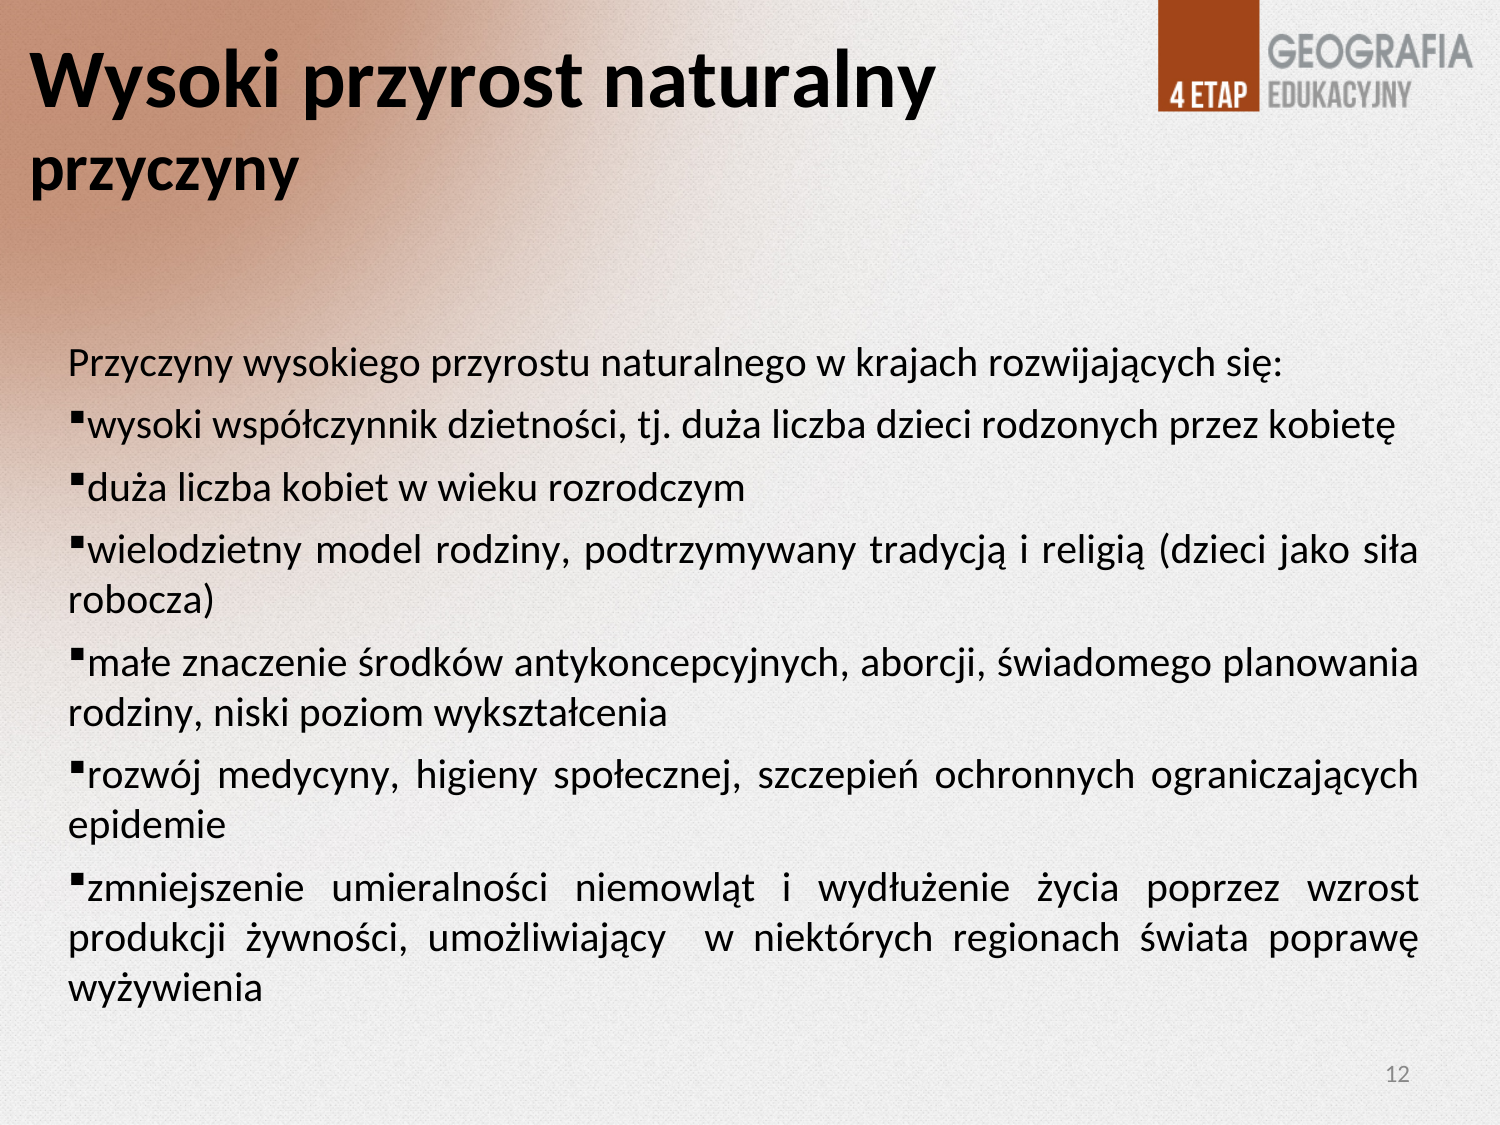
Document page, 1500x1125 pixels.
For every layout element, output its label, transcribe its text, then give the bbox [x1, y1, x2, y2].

text_box <numer> [1074, 1042, 1426, 1103]
picture [0, 0, 1500, 1125]
text_box Przyczyny wysokiego przyrostu naturalnego w krajach rozwijających się: wysoki współczynnik dzietności, tj. duża liczba dzieci rodzonych przez kobietę duża liczba kobiet w wieku rozrodczym wielodzietny model rodziny, podtrzymywany tradycją i religią (dzieci jako siła robocza) małe znaczenie środków antykoncepcyjnych, aborcji, świadomego planowania rodziny, niski poziom wykształcenia rozwój medycyny, higieny społecznej, szczepień ochronnych ograniczających epidemie zmniejszenie umieralności niemowląt i wydłużenie życia poprzez wzrost produkcji żywności, umożliwiający w niektórych regionach świata poprawę wyżywienia [53, 327, 1436, 1018]
text_box Wysoki przyrost naturalny przyczyny [14, 16, 1365, 212]
